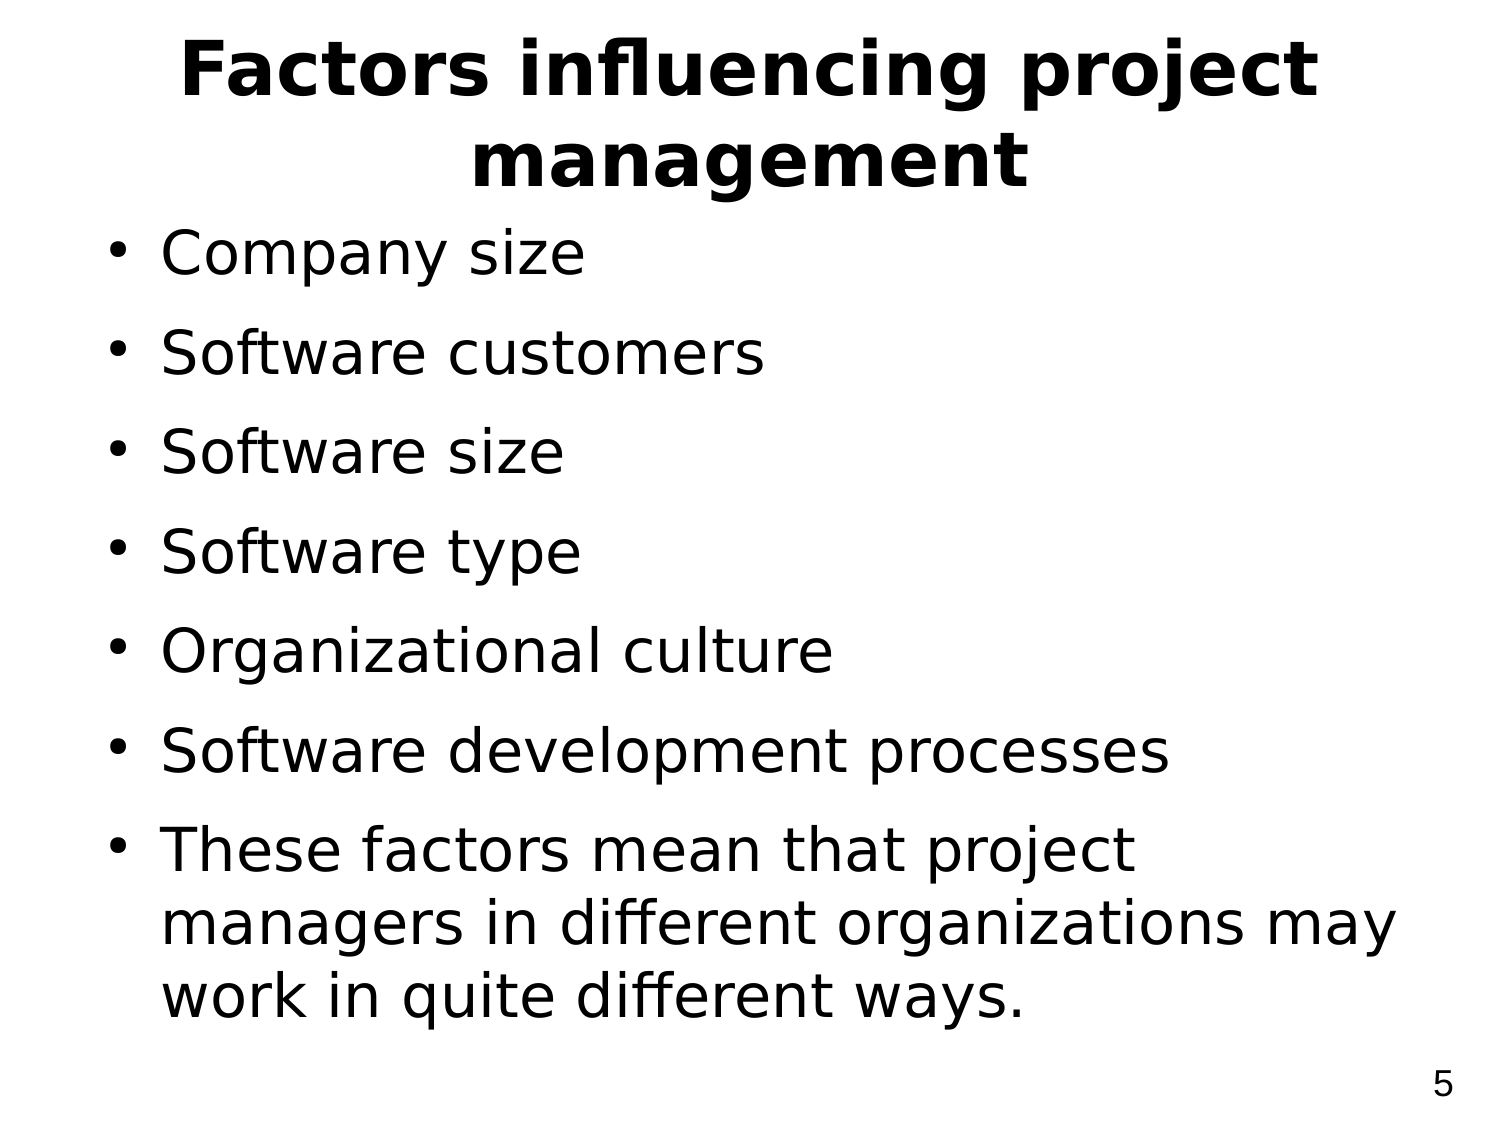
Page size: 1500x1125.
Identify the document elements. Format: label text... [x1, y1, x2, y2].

list Company size Software customers Software size Software type Organizational culture Software development processes These factors mean that project managers in different organizations may work in quite different ways. [75, 206, 1425, 1093]
title Factors influencing project management [75, 44, 1425, 177]
